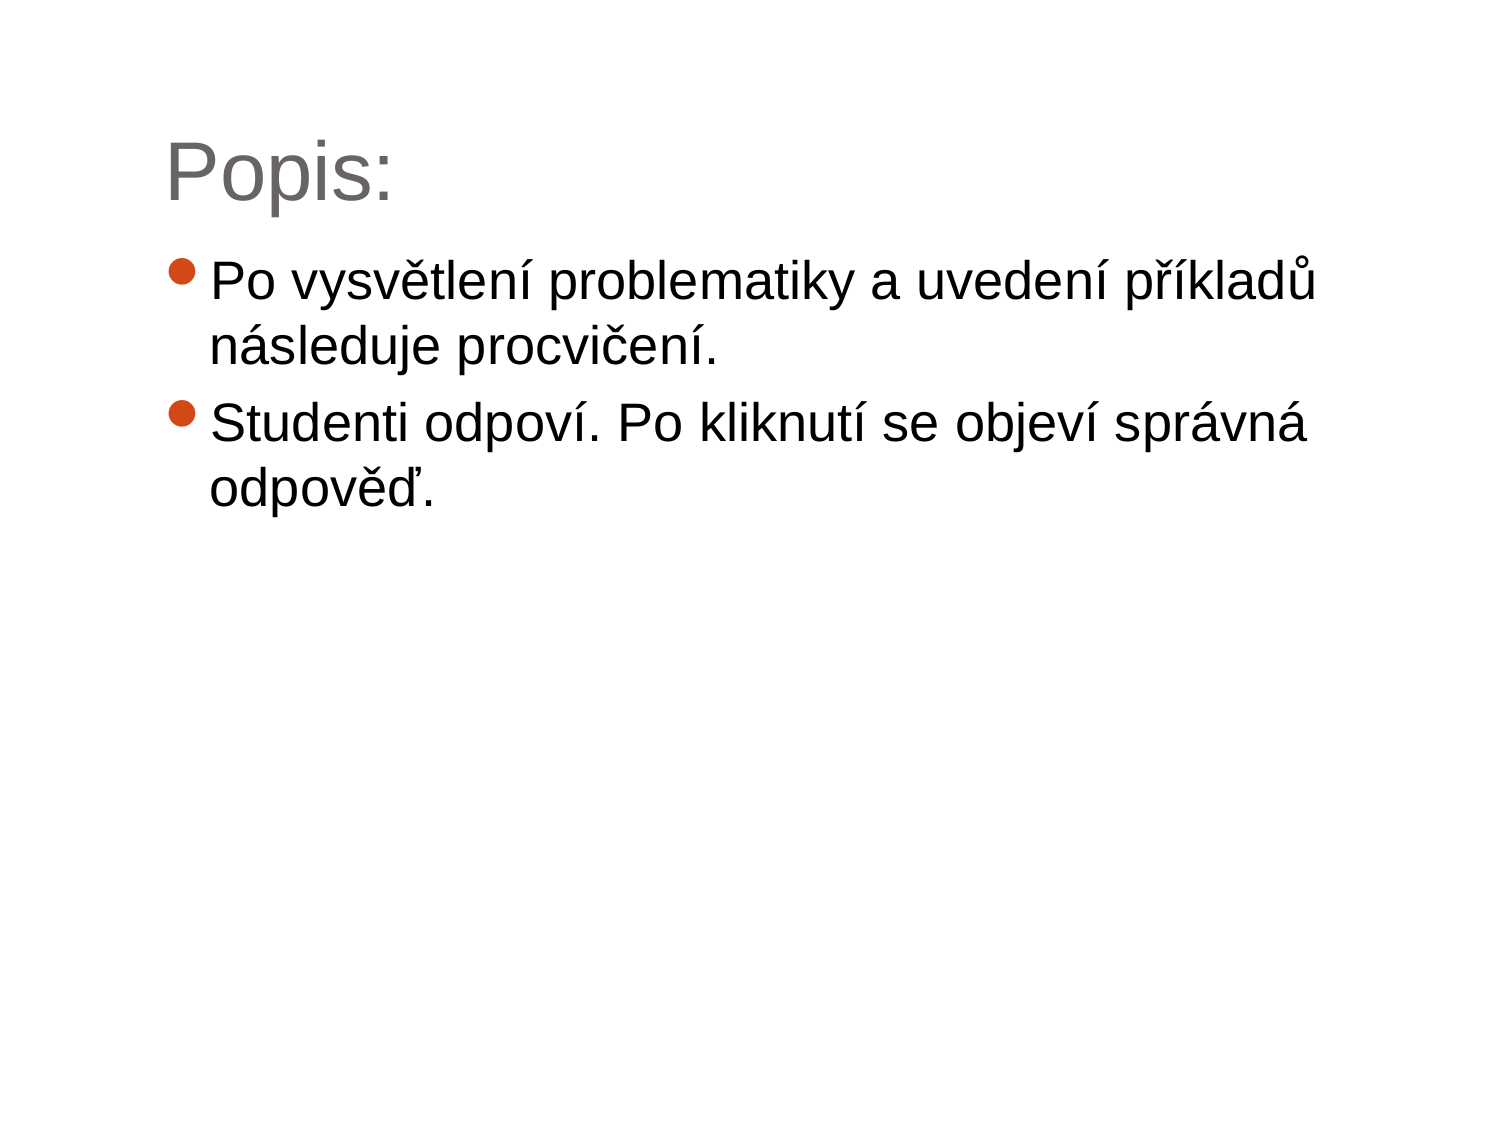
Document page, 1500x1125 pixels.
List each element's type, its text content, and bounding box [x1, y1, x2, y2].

title Popis: [150, 44, 1426, 233]
list Po vysvětlení problematiky a uvedení příkladů následuje procvičení. Studenti odpoví. Po kliknutí se objeví správná odpověď. [150, 237, 1426, 988]
